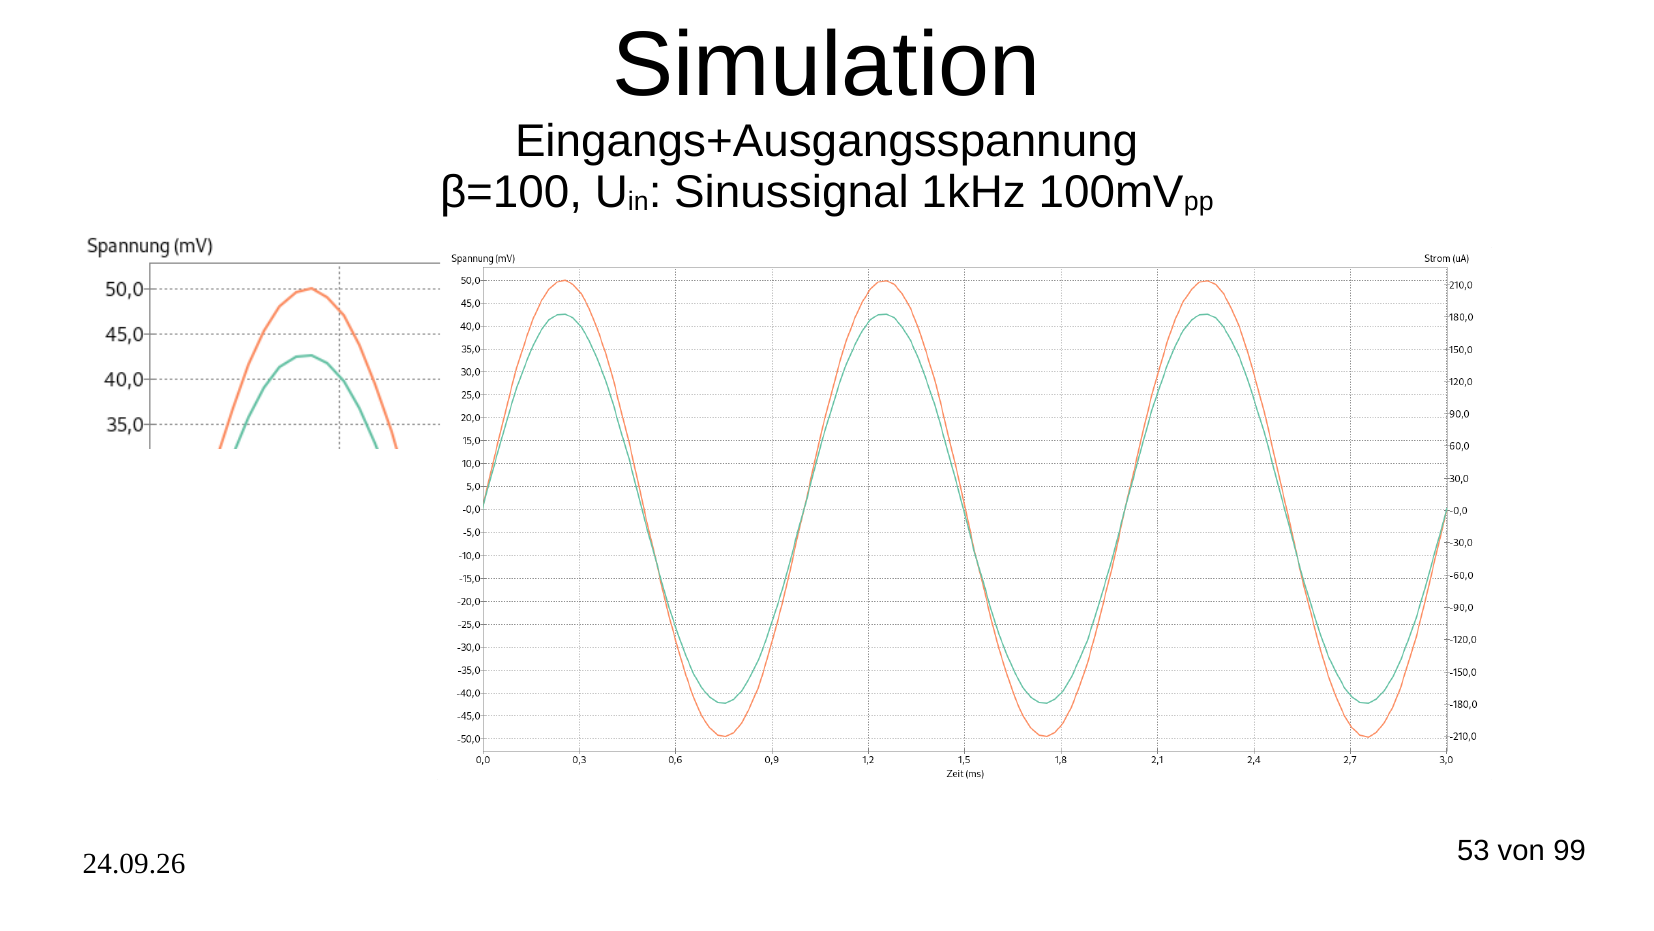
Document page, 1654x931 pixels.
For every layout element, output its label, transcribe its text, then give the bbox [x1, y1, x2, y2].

title Simulation Eingangs+Ausgangsspannung β=100, Uin: Sinussignal 1kHz 100mVpp [82, 12, 1571, 218]
picture [59, 224, 1492, 780]
